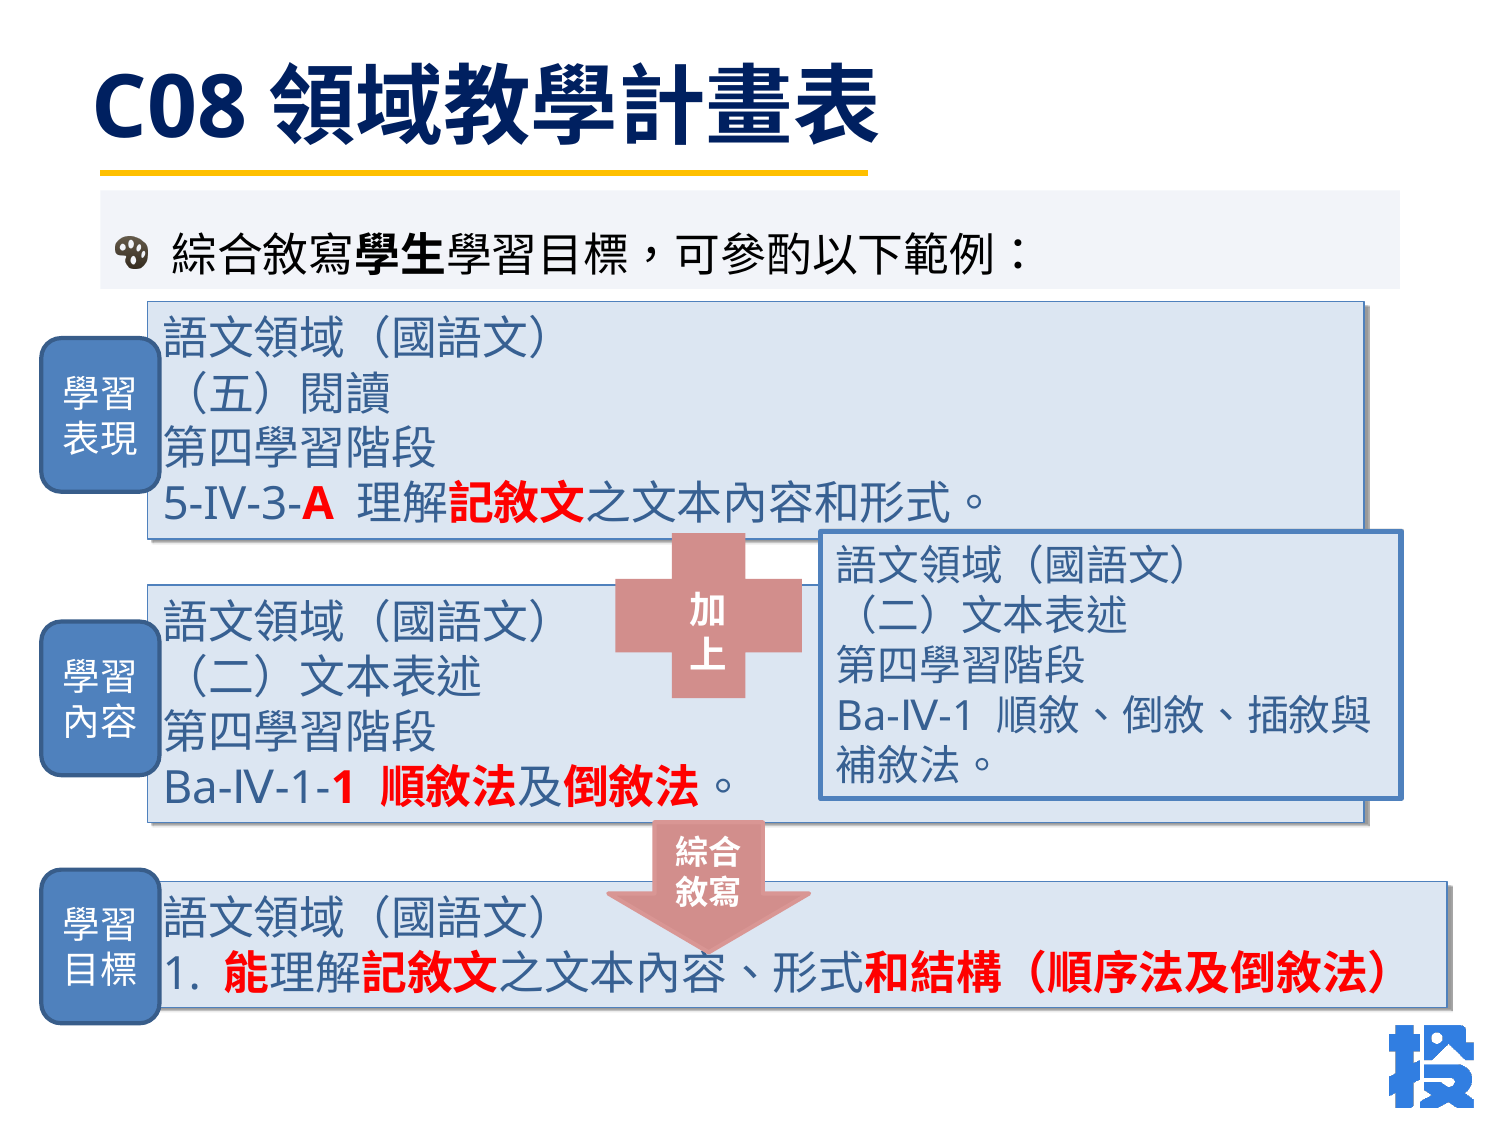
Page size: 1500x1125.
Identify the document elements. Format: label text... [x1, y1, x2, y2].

text_box 語文領域（國語文） （二）文本表述 第四學習階段 Ba-Ⅳ-1 順敘、倒敘、插敘與補敘法。 [820, 531, 1402, 799]
text_box 語文領域（國語文） （五）閱讀 第四學習階段 5-IV-3-A 理解記敘文之文本內容和形式。 [147, 301, 1365, 539]
text_box 綜合敘寫學生學習目標，可參酌以下範例： [100, 190, 1400, 289]
picture [1362, 997, 1500, 1125]
text_box 加 上 [615, 533, 802, 699]
text_box 學習內容 [41, 621, 160, 776]
text_box 學習表現 [41, 338, 160, 492]
text_box 語文領域（國語文） （二）文本表述 第四學習階段 Ba-Ⅳ-1-1 順敘法及倒敘法。 [147, 585, 1365, 823]
text_box C08領域教學計畫表 [76, 42, 1365, 164]
text_box 語文領域（國語文） 1. 能理解記敘文之文本內容、形式和結構（順序法及倒敘法） [158, 881, 1447, 1008]
text_box 學習目標 [41, 869, 160, 1024]
text_box 綜合敘寫 [608, 822, 810, 953]
